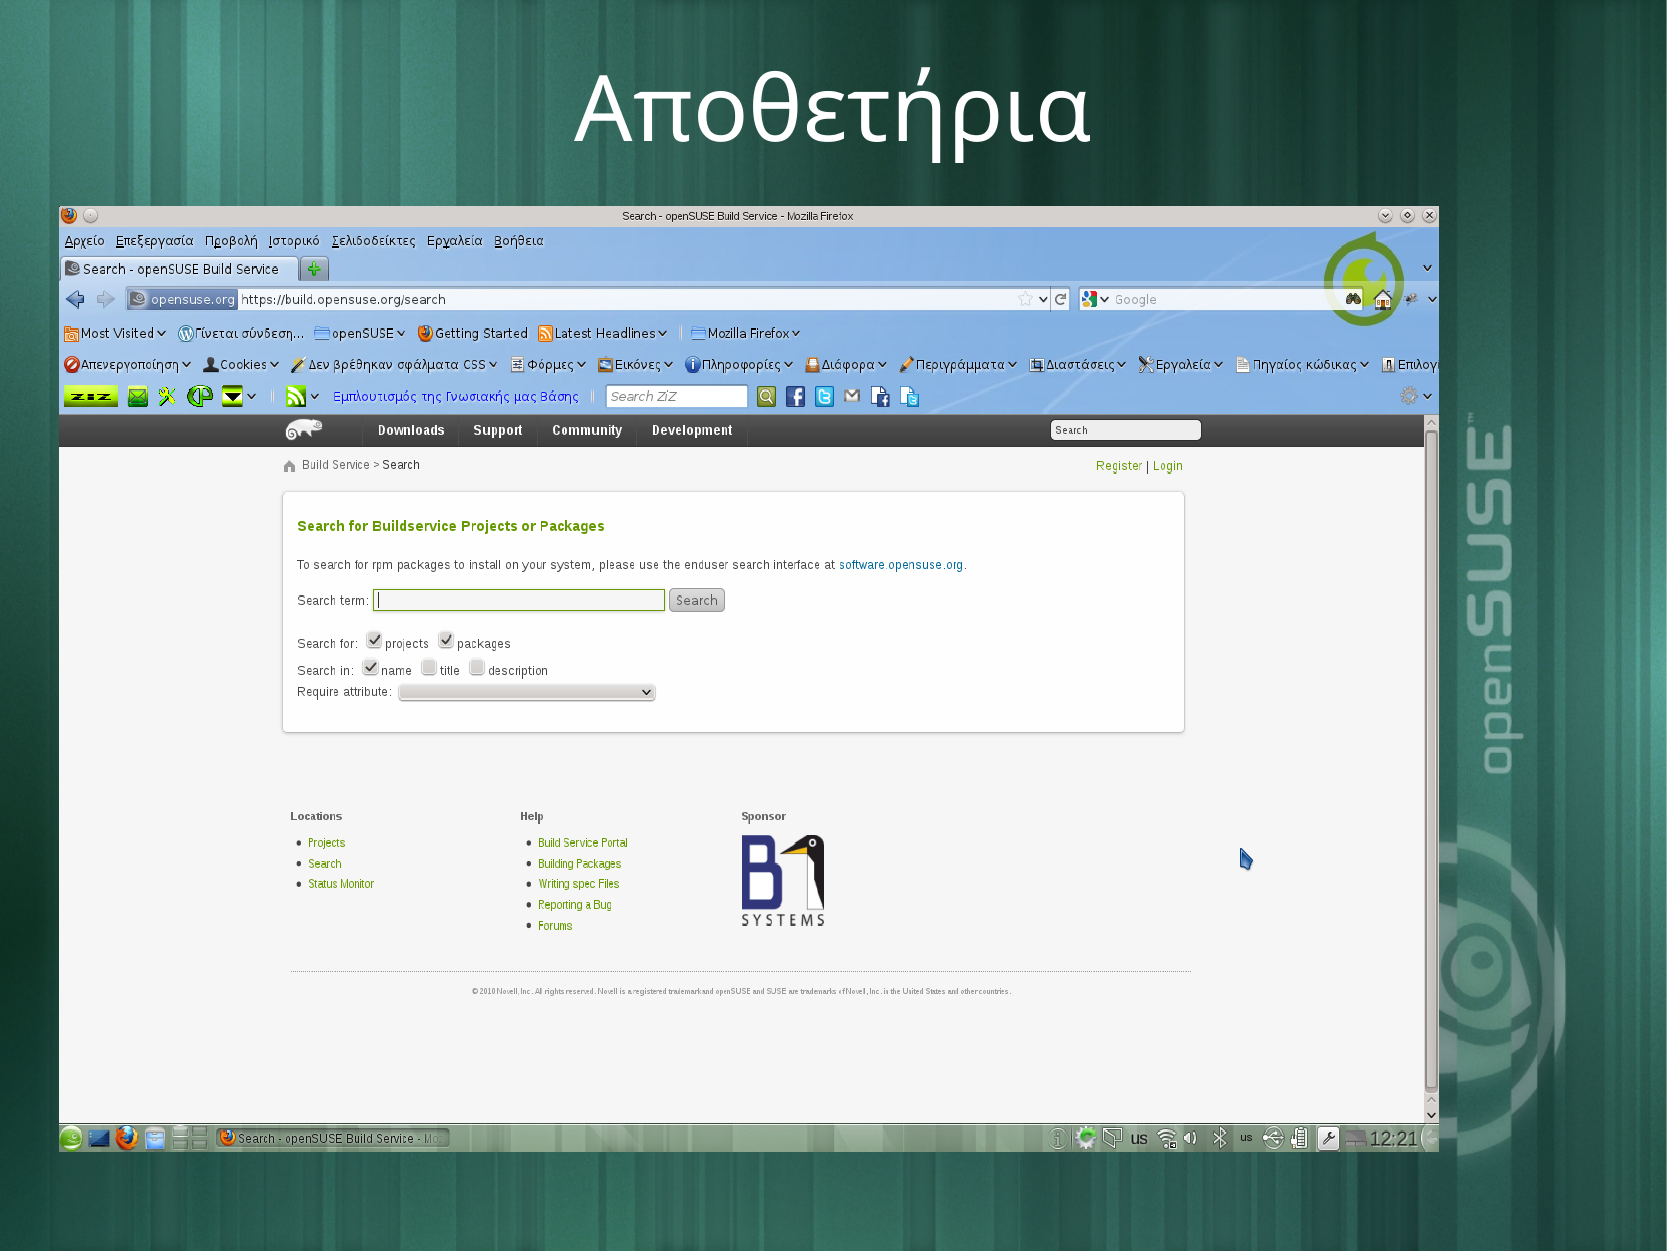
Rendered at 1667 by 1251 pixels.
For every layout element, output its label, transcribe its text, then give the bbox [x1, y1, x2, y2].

title Αποθετήρια [40, 50, 1627, 271]
list [38, 295, 1625, 1196]
picture [0, 0, 1667, 1251]
